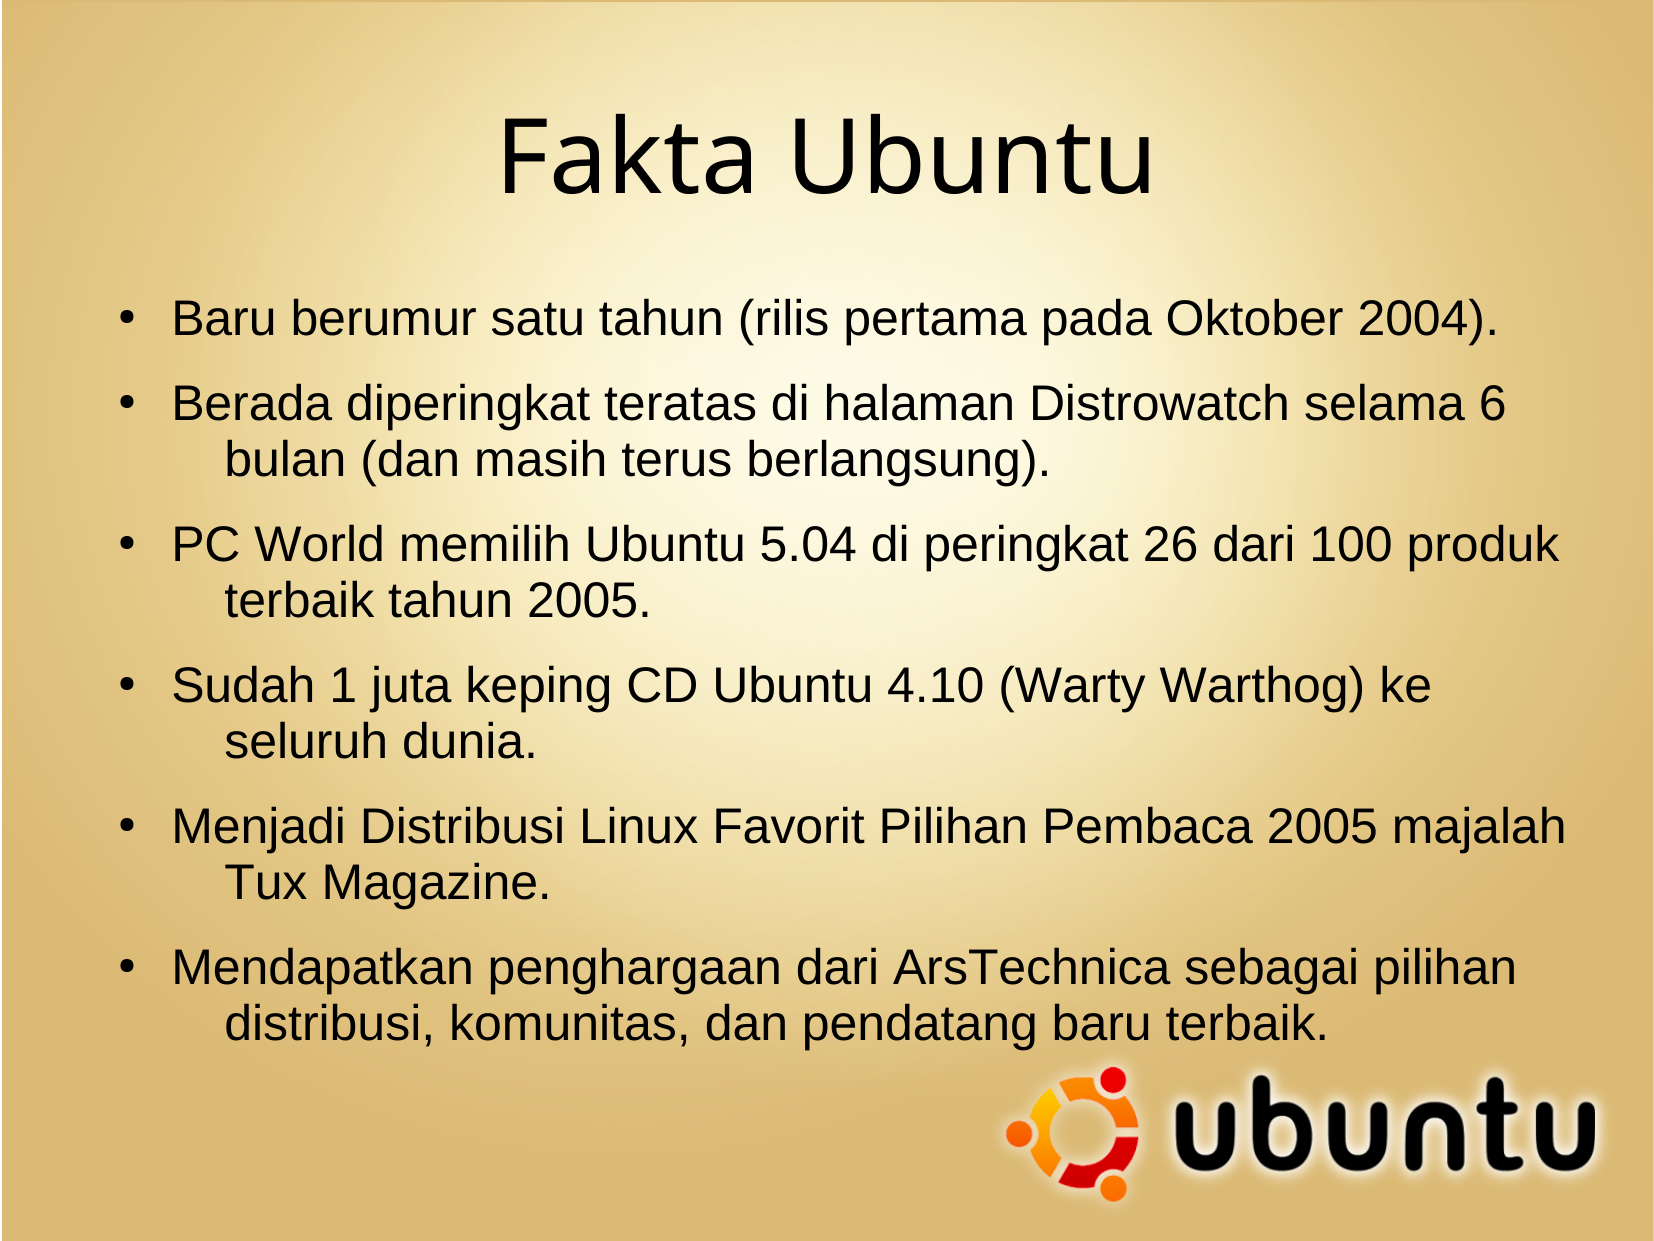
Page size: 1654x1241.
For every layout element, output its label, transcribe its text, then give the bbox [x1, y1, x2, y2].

list Baru berumur satu tahun (rilis pertama pada Oktober 2004). Berada diperingkat teratas di halaman Distrowatch selama 6 bulan (dan masih terus berlangsung). PC World memilih Ubuntu 5.04 di peringkat 26 dari 100 produk terbaik tahun 2005. Sudah 1 juta keping CD Ubuntu 4.10 (Warty Warthog) ke seluruh dunia. Menjadi Distribusi Linux Favorit Pilihan Pembaca 2005 majalah Tux Magazine. Mendapatkan penghargaan dari ArsTechnica sebagai pilihan distribusi, komunitas, dan pendatang baru terbaik. [82, 290, 1571, 1109]
picture [2, 0, 1654, 1241]
title Fakta Ubuntu [82, 49, 1571, 257]
